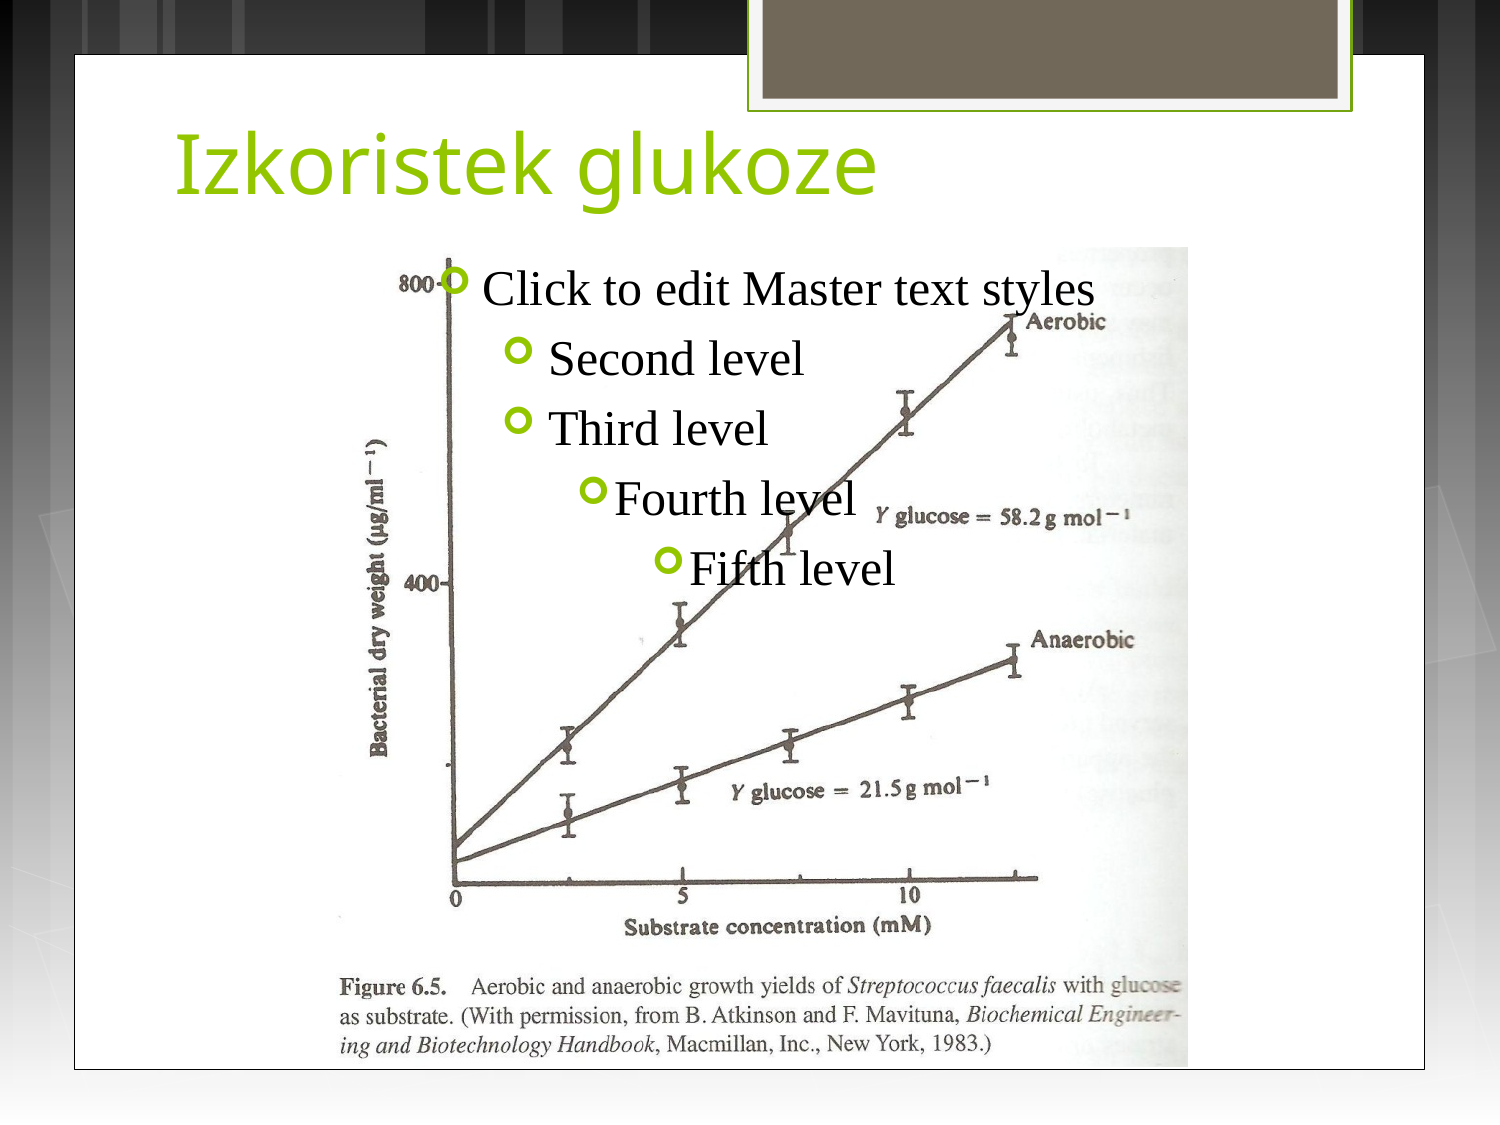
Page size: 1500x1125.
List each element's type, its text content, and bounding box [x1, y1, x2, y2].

picture [336, 247, 1188, 1067]
title Izkoristek glukoze [159, 30, 1312, 219]
